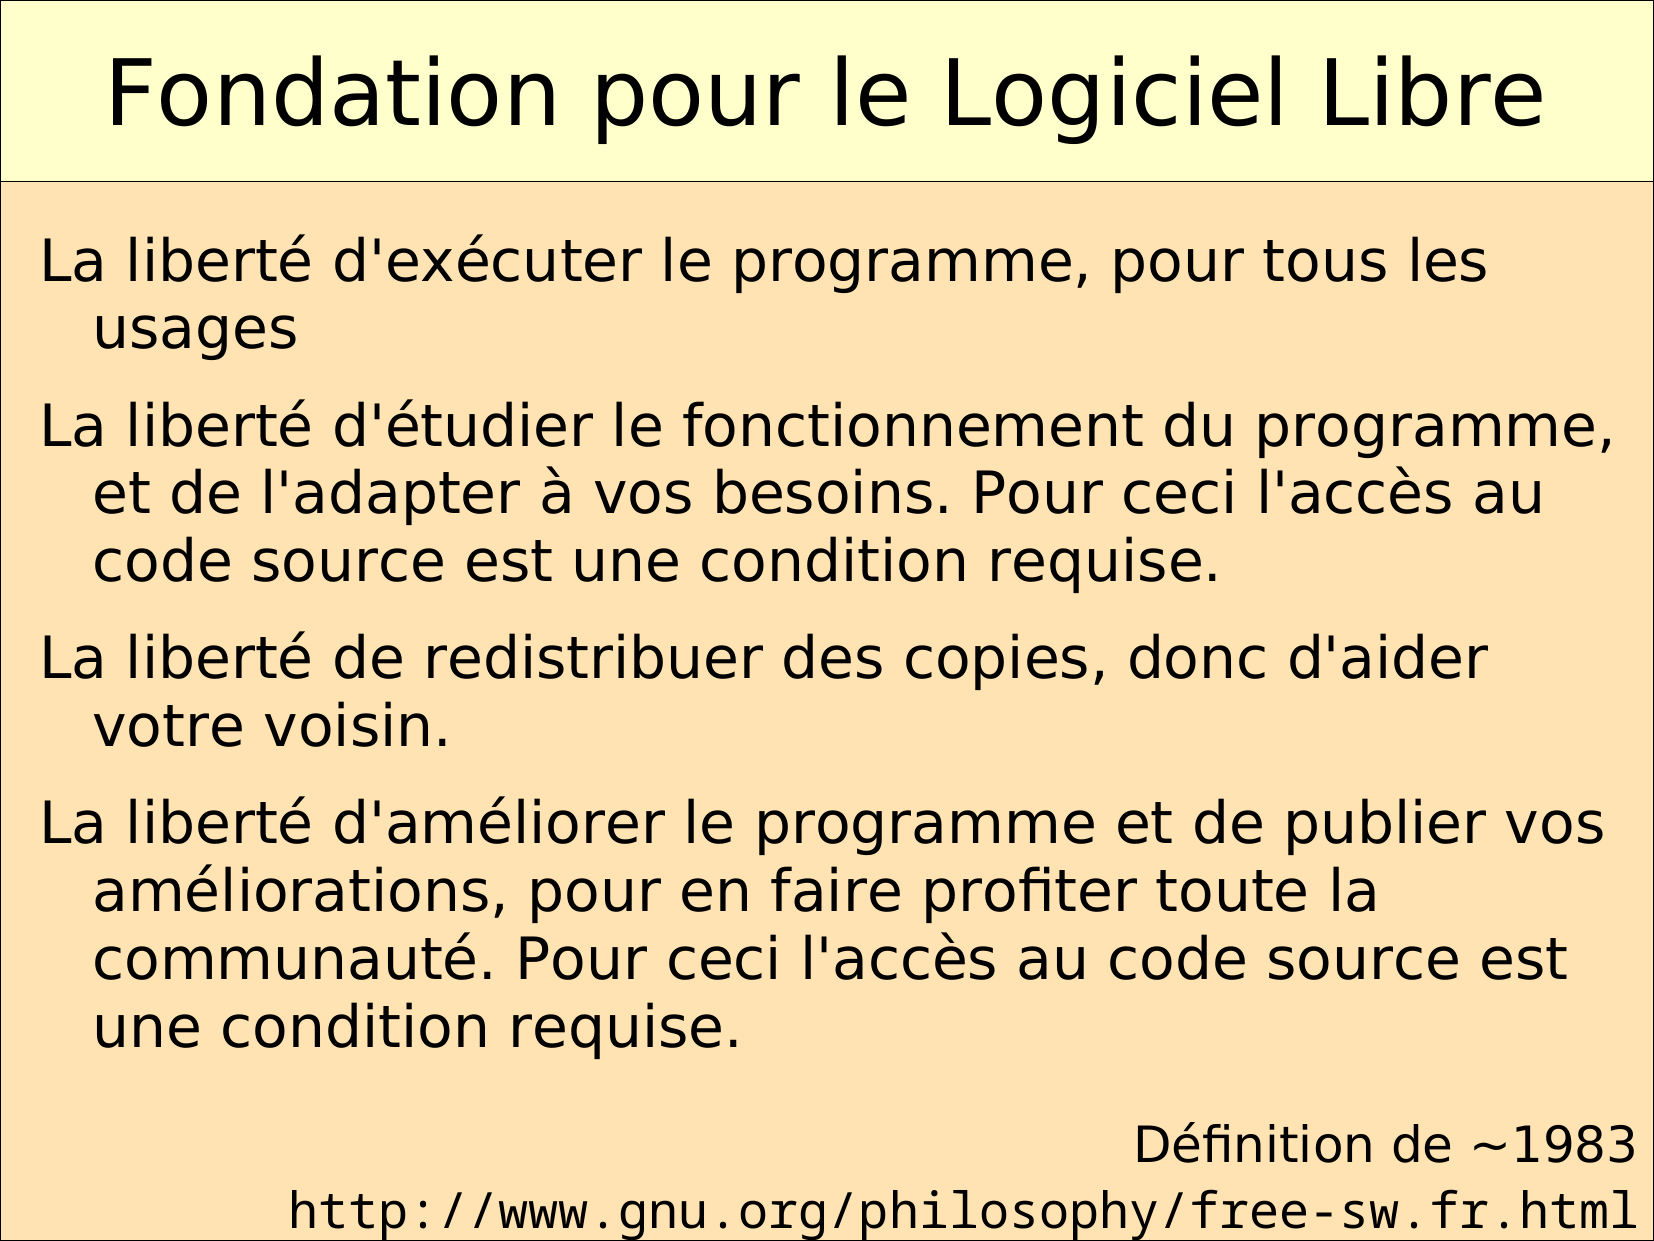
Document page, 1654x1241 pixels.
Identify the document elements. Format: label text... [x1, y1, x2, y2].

text_box Définition de ~1983 http://www.gnu.org/philosophy/free-sw.fr.html [211, 1109, 1654, 1241]
title Fondation pour le Logiciel Libre [0, 33, 1654, 154]
list La liberté d'exécuter le programme, pour tous les usages La liberté d'étudier le fonctionnement du programme, et de l'adapter à vos besoins. Pour ceci l'accès au code source est une condition requise. La liberté de redistribuer des copies, donc d'aider votre voisin. La liberté d'améliorer le programme et de publier vos améliorations, pour en faire profiter toute la communauté. Pour ceci l'accès au code source est une condition requise. [21, 227, 1628, 1061]
